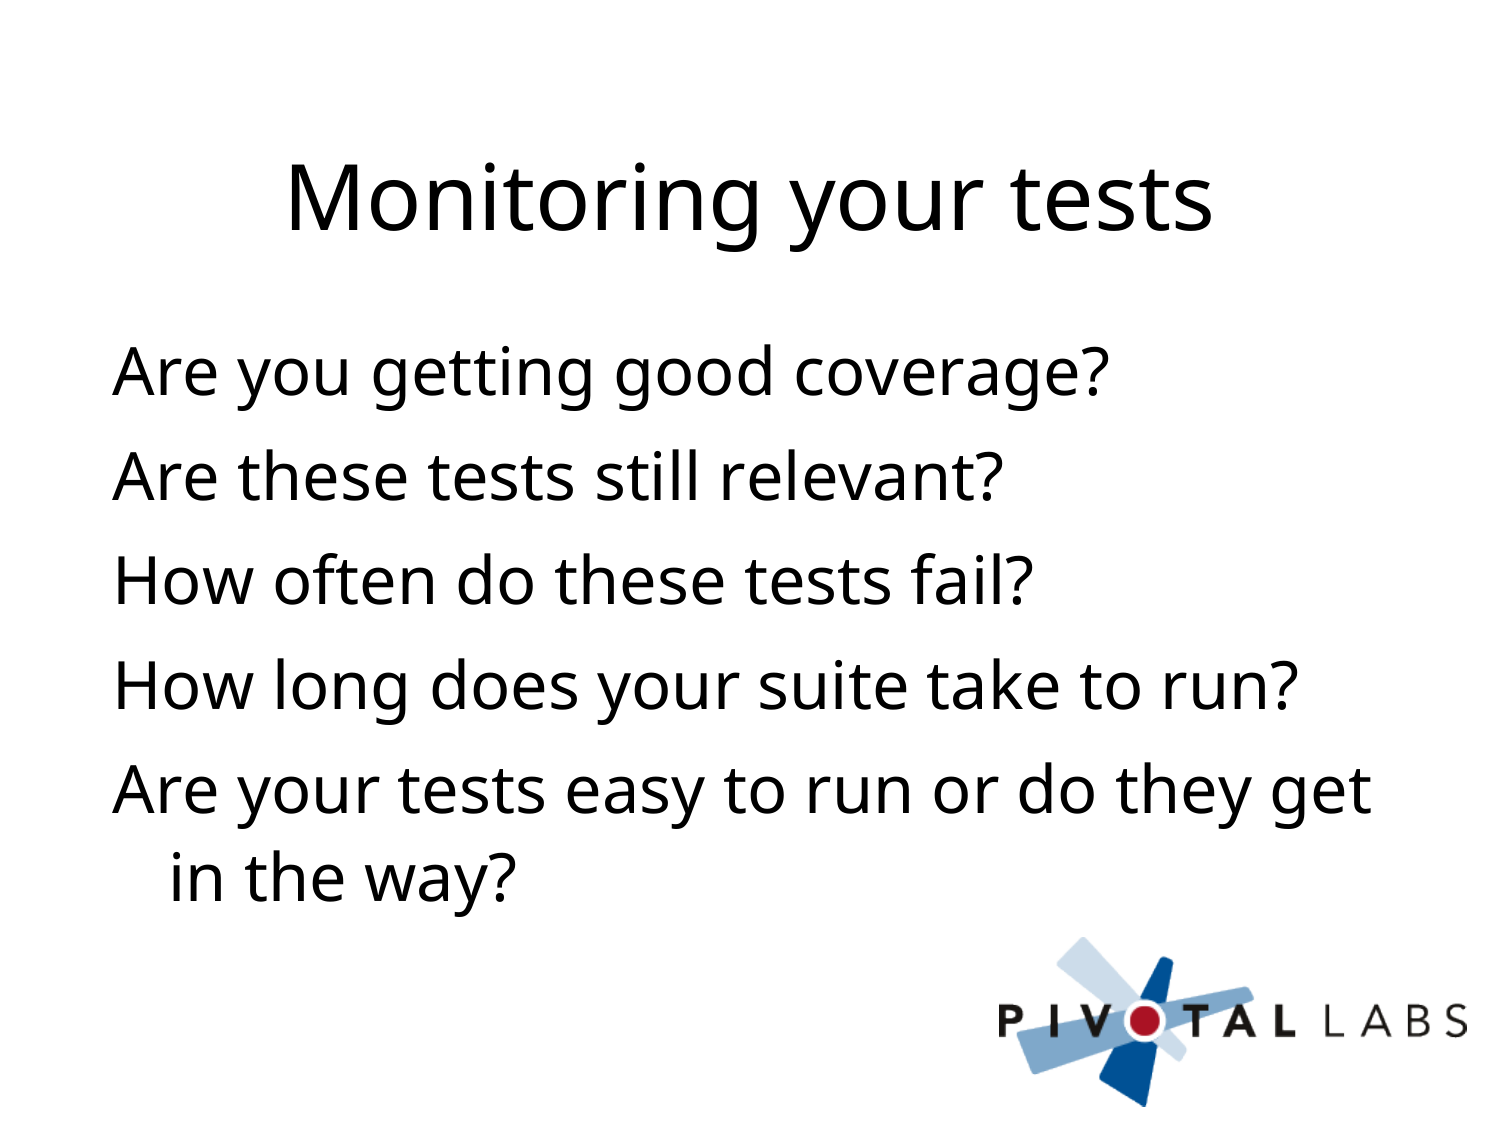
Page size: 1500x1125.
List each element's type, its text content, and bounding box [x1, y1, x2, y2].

title Monitoring your tests [112, 76, 1388, 312]
list Are you getting good coverage? Are these tests still relevant? How often do these tests fail? How long does your suite take to run? Are your tests easy to run or do they get in the way? [112, 324, 1388, 1000]
picture [999, 937, 1467, 1107]
